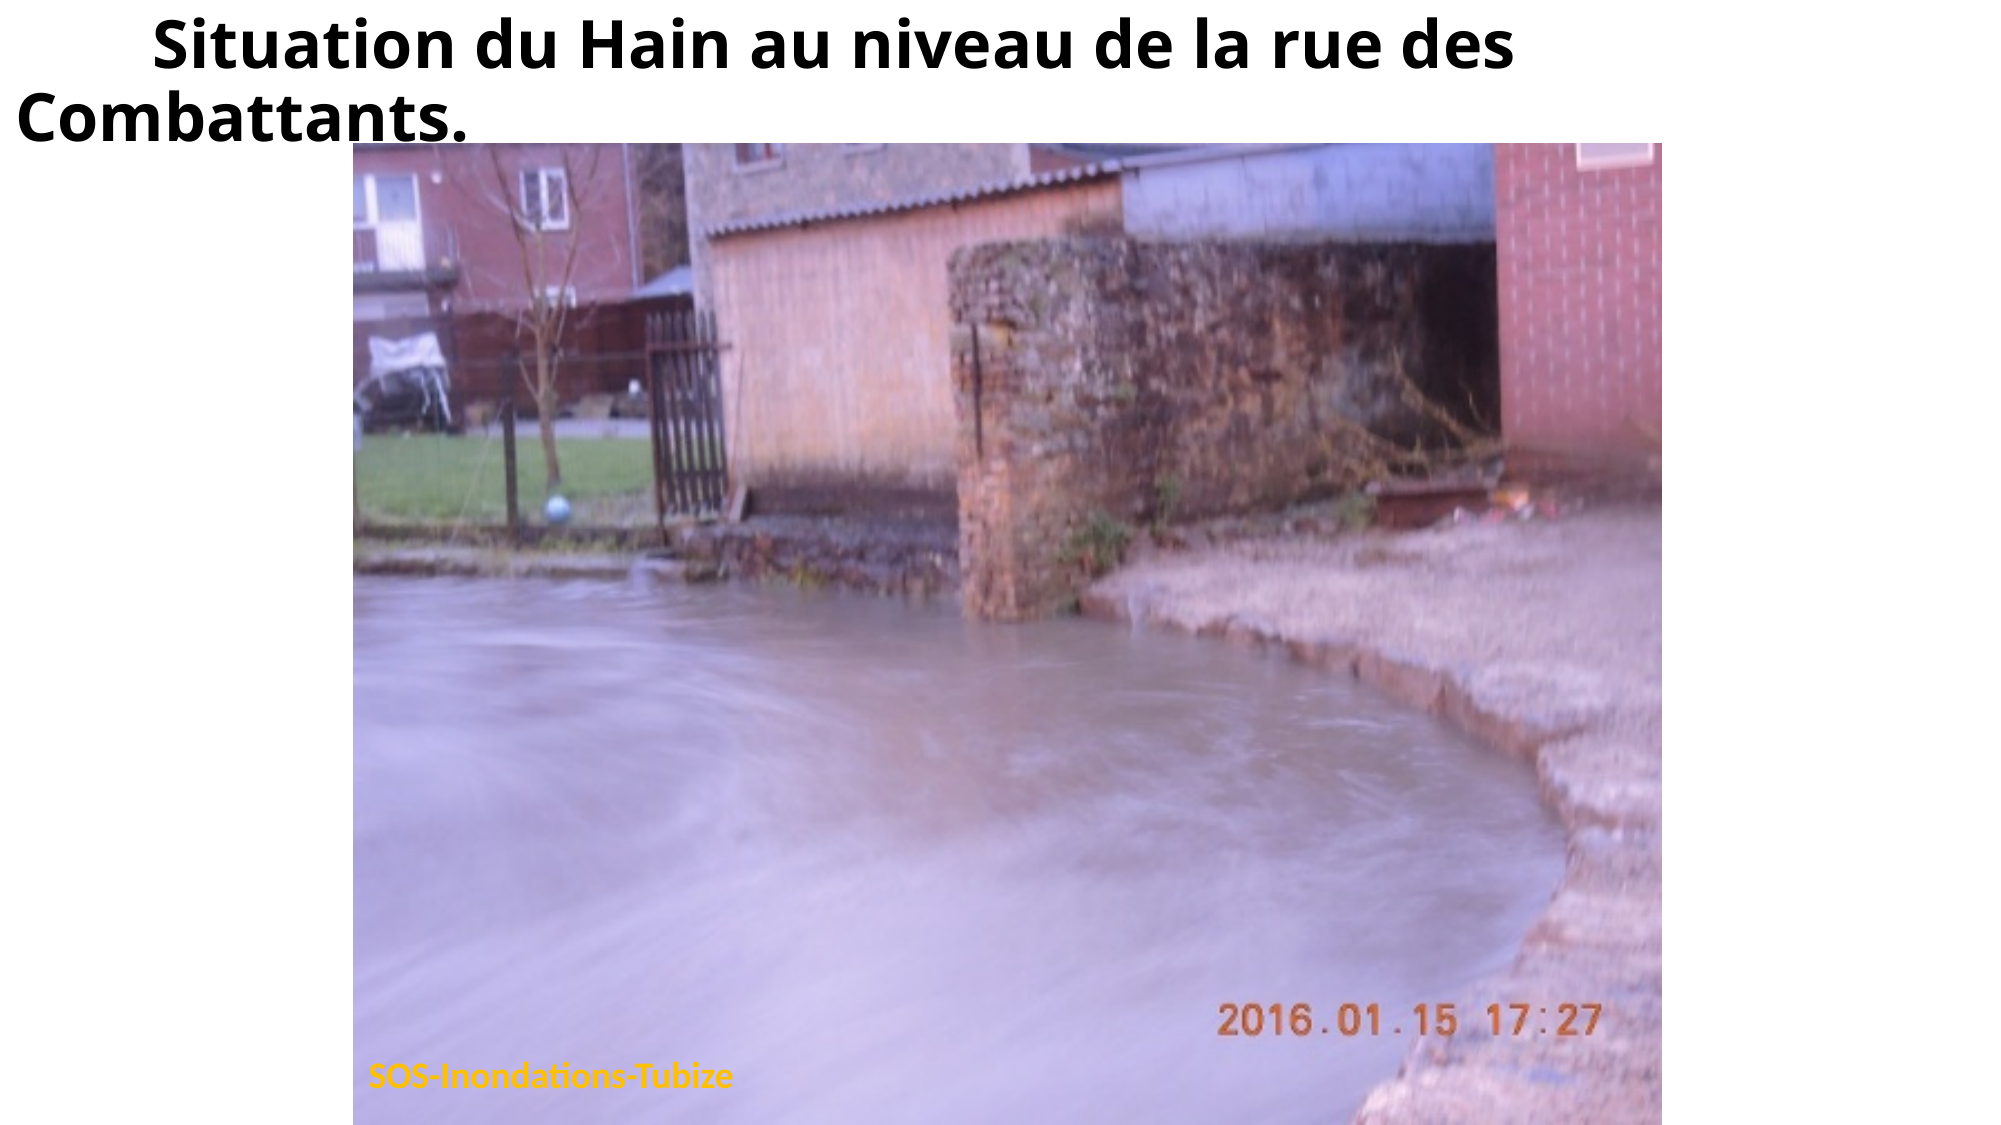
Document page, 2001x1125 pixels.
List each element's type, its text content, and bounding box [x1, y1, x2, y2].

title Situation du Hain au niveau de la rue des Combattants. [0, 0, 2000, 167]
text_box SOS-Inondations-Tubize [353, 1043, 786, 1105]
picture [353, 144, 1662, 1125]
